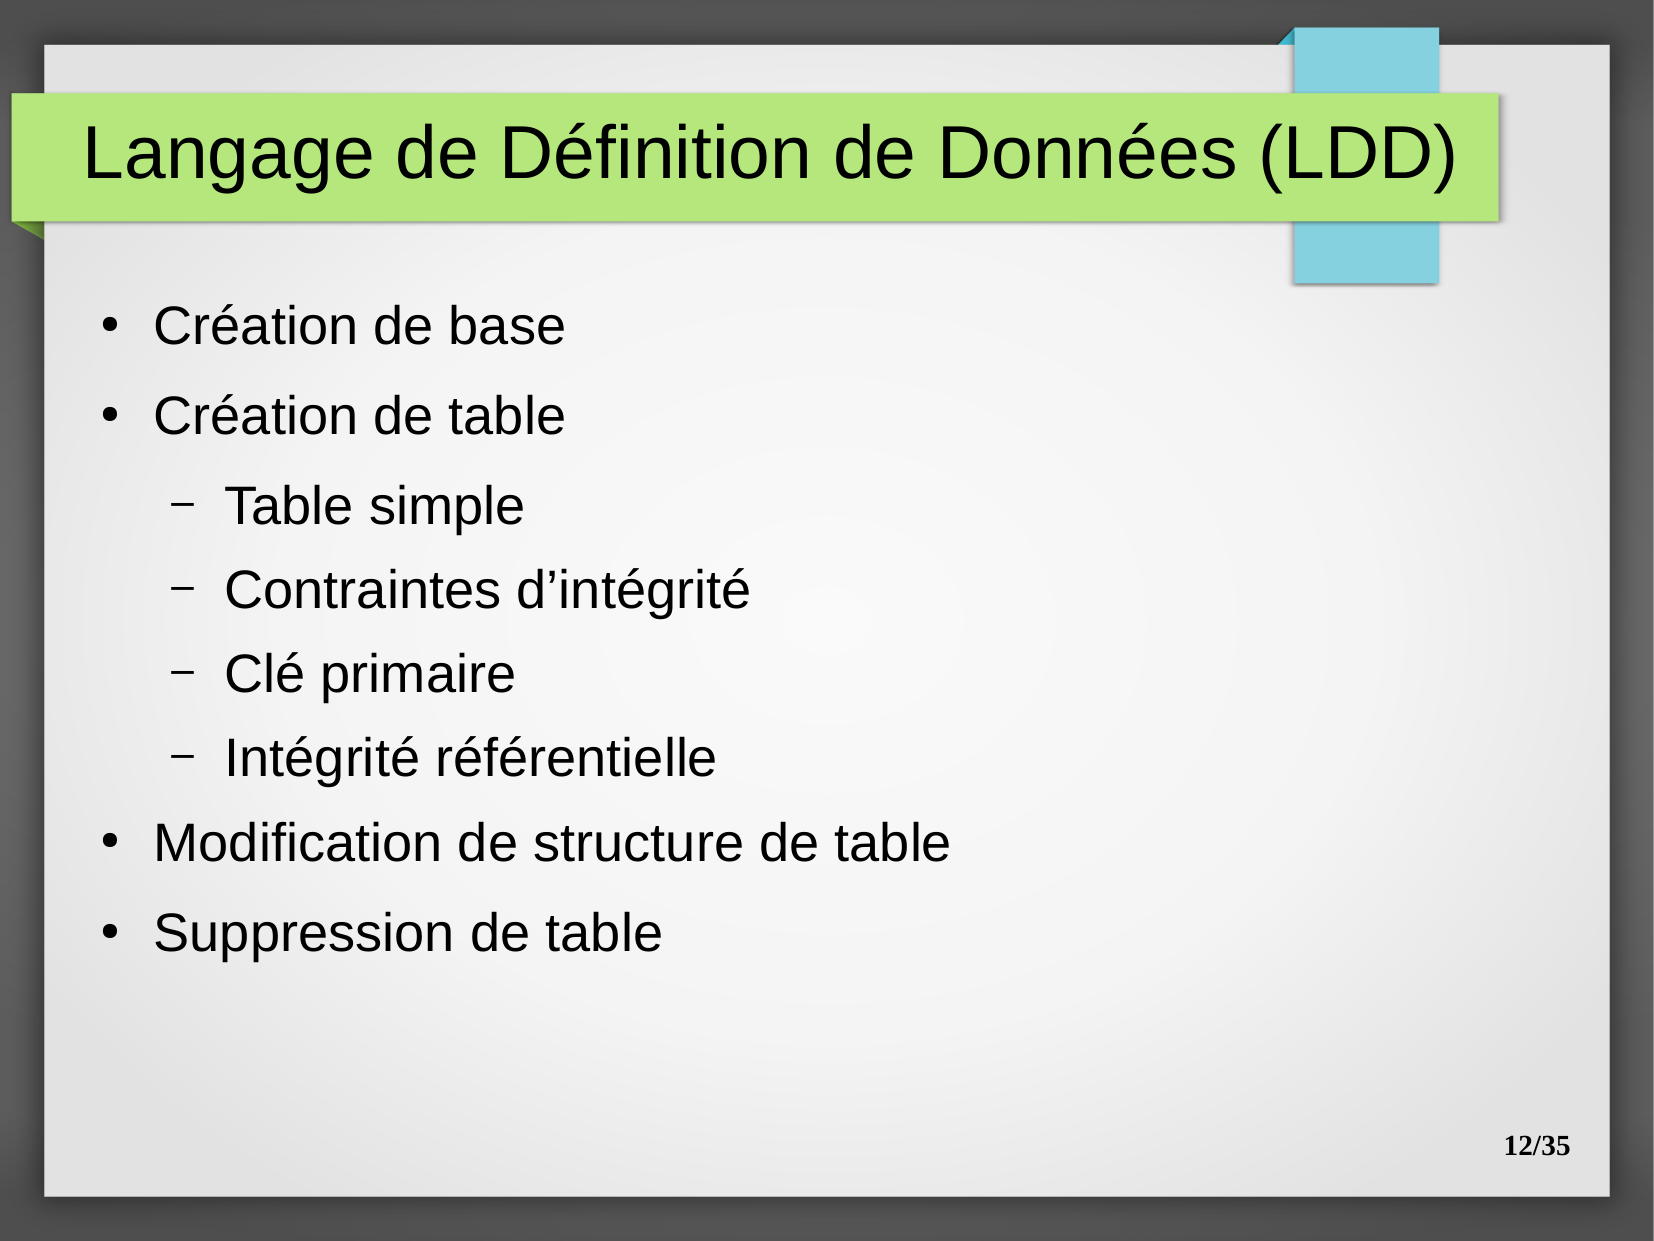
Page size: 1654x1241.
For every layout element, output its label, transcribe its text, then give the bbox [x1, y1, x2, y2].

picture [0, 0, 1654, 1241]
title Langage de Définition de Données (LDD) [82, 49, 1571, 257]
list Création de base Création de table Table simple Contraintes d’intégrité Clé primaire Intégrité référentielle Modification de structure de table Suppression de table [82, 295, 1571, 1015]
